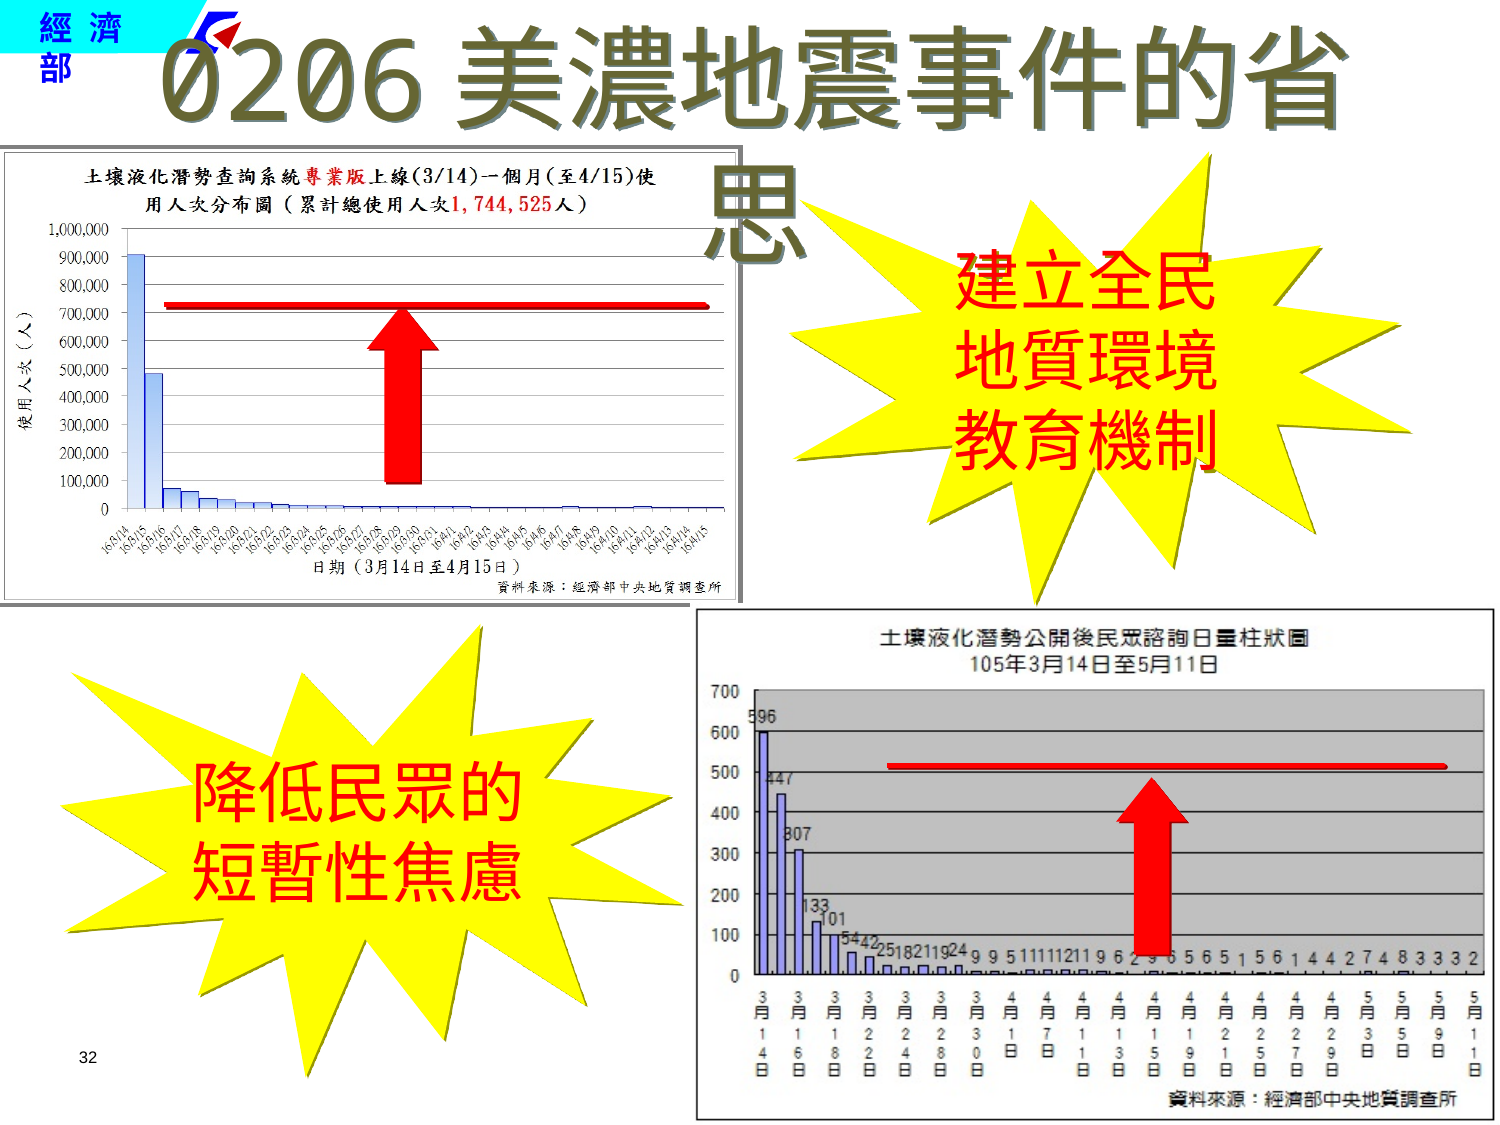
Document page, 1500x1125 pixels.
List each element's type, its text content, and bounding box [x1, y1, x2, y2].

text_box 建立全民 地質環境 教育機制 [788, 151, 1412, 606]
text_box 降低民眾的 短暫性焦慮 [59, 623, 683, 1078]
text_box 建立全民 地質環境 教育機制 [1166, 257, 1203, 267]
text_box [1116, 777, 1188, 955]
picture [0, 148, 1500, 1125]
text_box 0206美濃地震事件的省思 [120, 0, 1389, 286]
text_box [366, 310, 438, 483]
